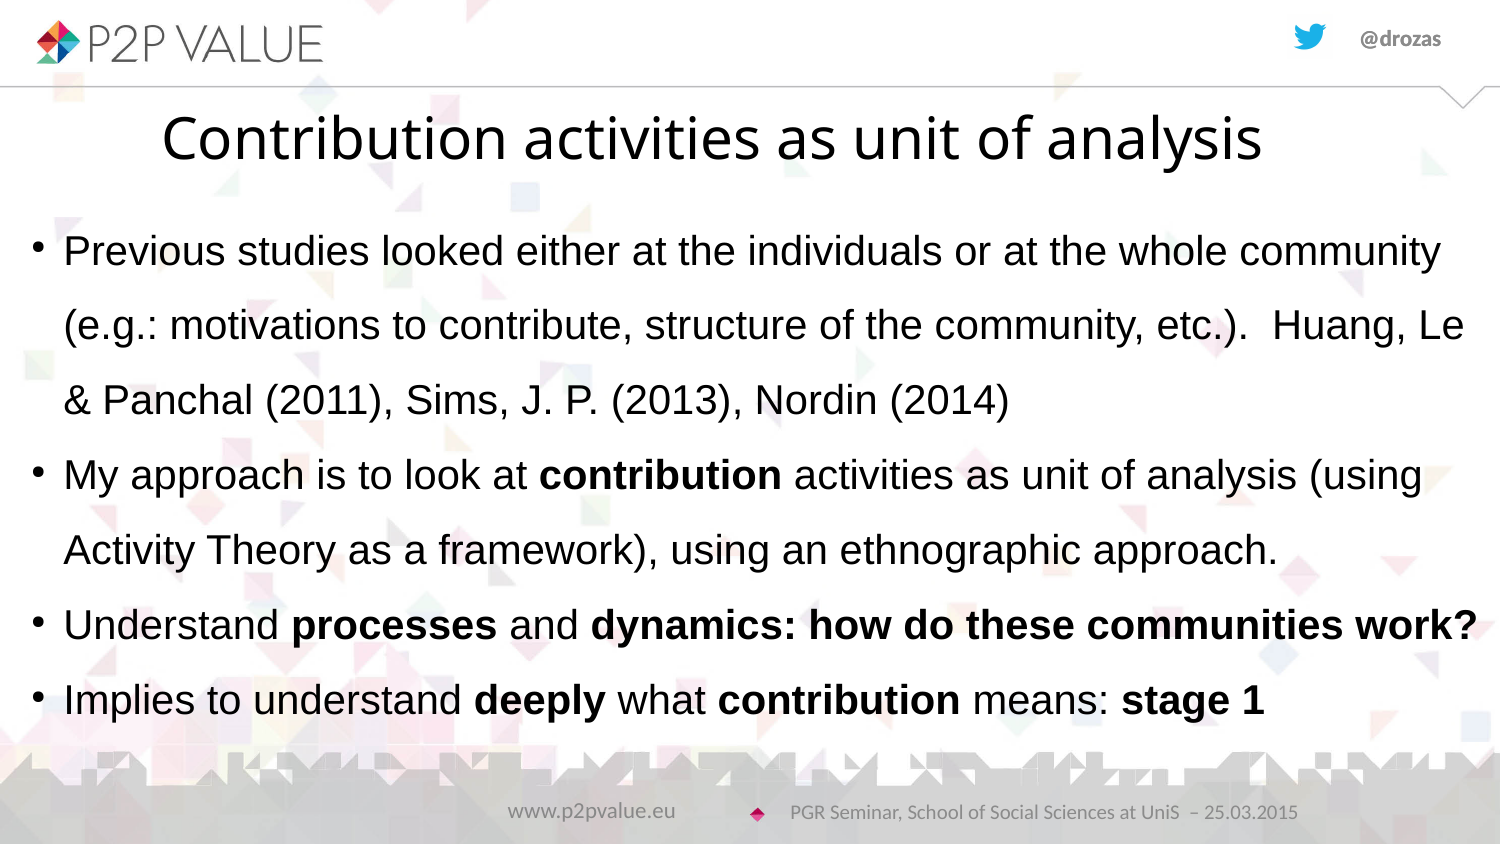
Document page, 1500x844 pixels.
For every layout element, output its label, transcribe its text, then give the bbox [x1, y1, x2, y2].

subtitle Previous studies looked either at the individuals or at the whole community (e.g.: motivations to contribute, structure of the community, etc.). Huang, Le & Panchal (2011), Sims, J. P. (2013), Nordin (2014) My approach is to look at contribution activities as unit of analysis (using Activity Theory as a framework), using an ethnographic approach. Understand processes and dynamics: how do these communities work? Implies to understand deeply what contribution means: stage 1 [17, 191, 1500, 811]
text_box PGR Seminar, School of Social Sciences at UniS – 25.03.2015 [777, 788, 1470, 834]
text_box @drozas [1333, 15, 1455, 60]
picture [0, 0, 1500, 844]
title Contribution activities as unit of analysis [60, 92, 1366, 181]
text_box www.p2pvalue.eu [501, 789, 720, 829]
